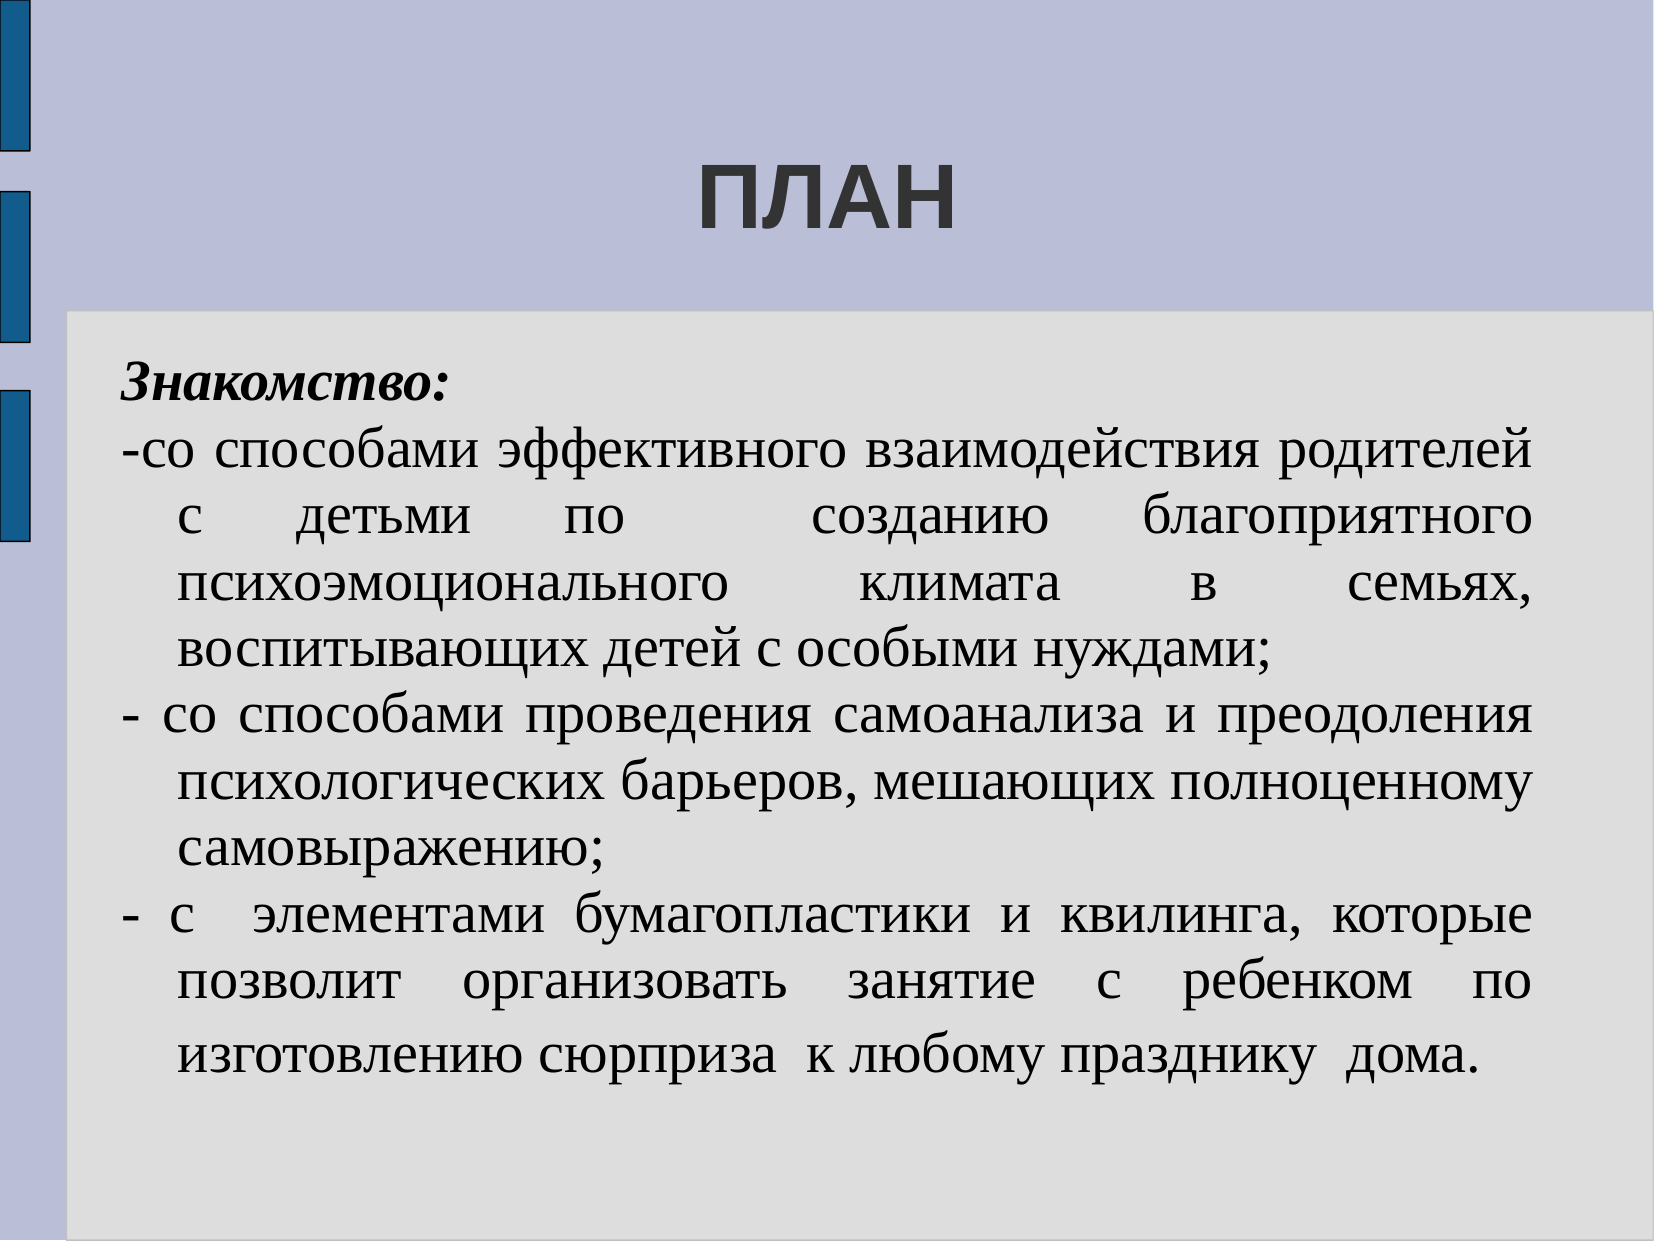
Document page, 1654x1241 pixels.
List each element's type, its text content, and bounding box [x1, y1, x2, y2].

list Знакомство: -со способами эффективного взаимодействия родителей с детьми по созданию благоприятного психоэмоционального климата в семьях, воспитывающих детей с особыми нуждами; - со способами проведения самоанализа и преодоления психологических барьеров, мешающих полноценному самовыражению; - с элементами бумагопластики и квилинга, которые позволит организовать занятие с ребенком по изготовлению сюрприза к любому празднику дома. [121, 344, 1534, 1149]
title ПЛАН [121, 98, 1534, 291]
